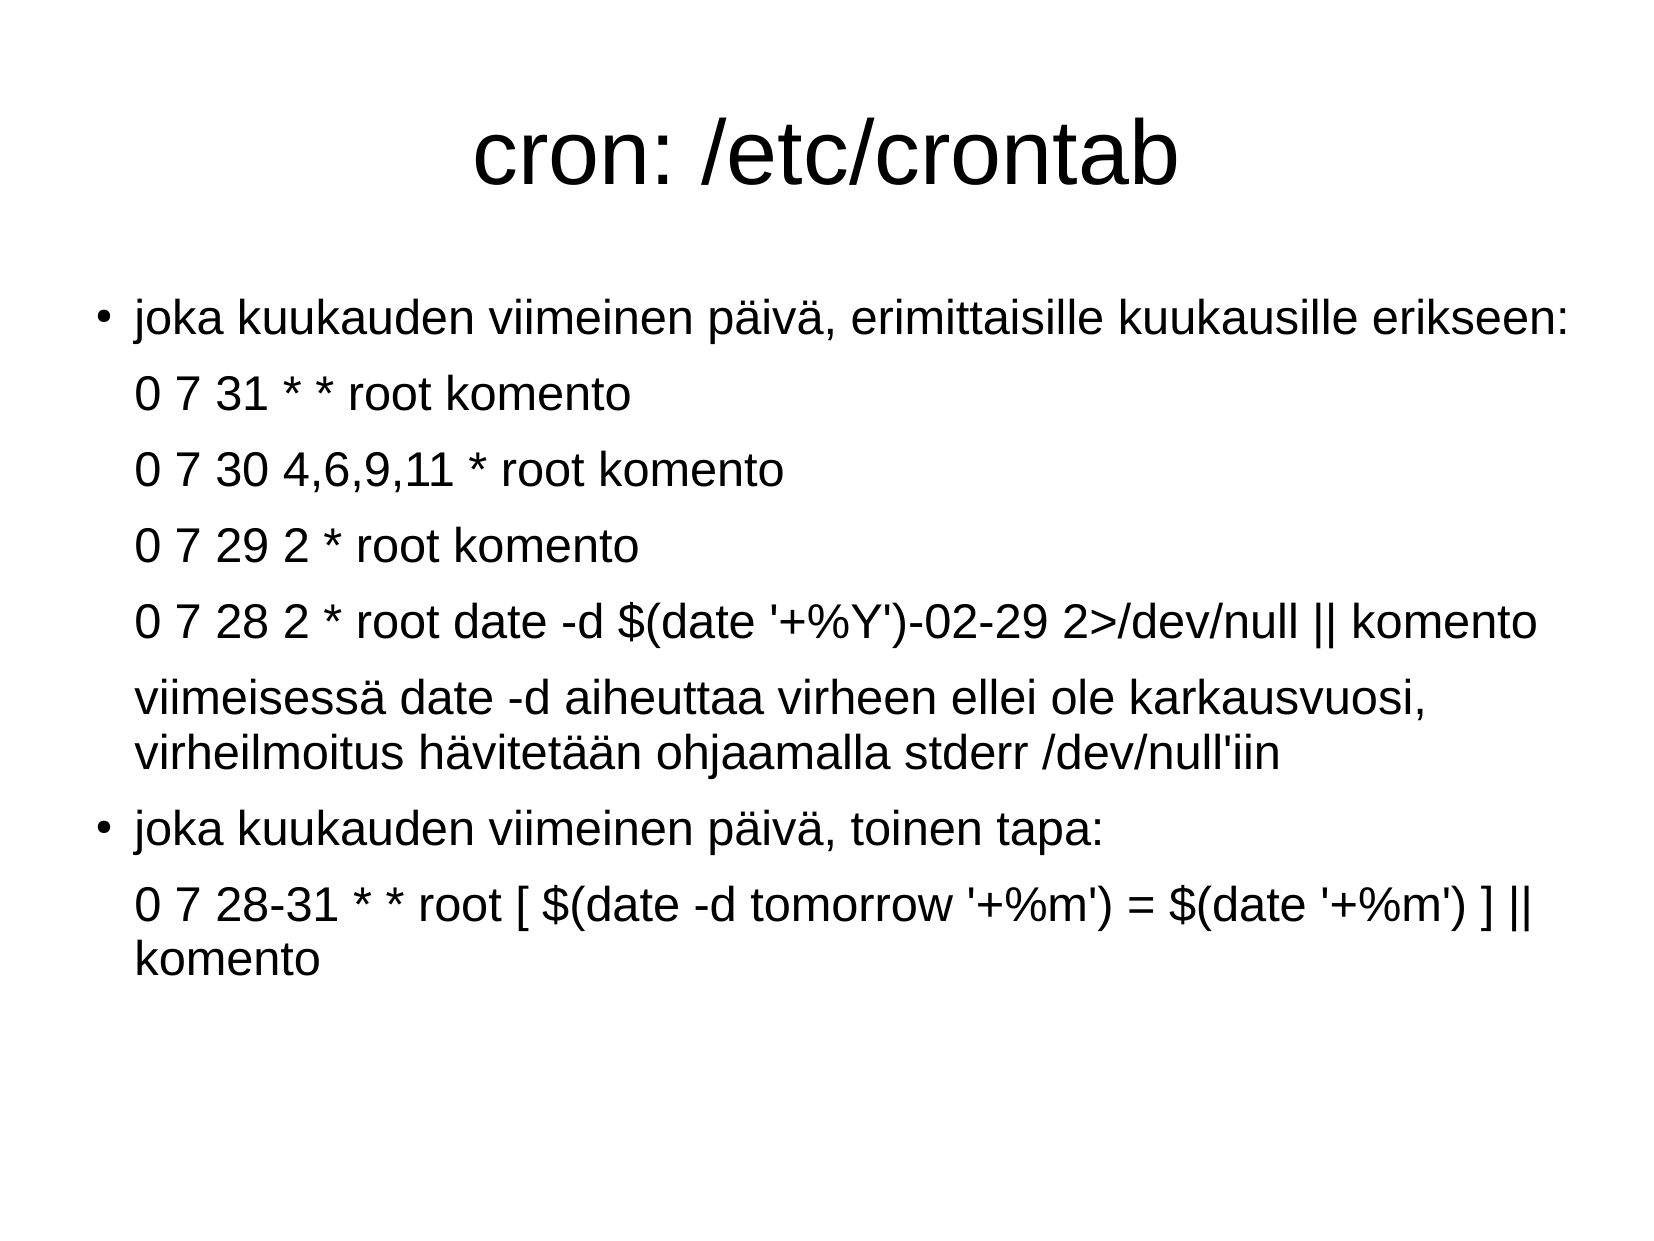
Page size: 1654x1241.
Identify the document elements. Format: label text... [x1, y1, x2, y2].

list joka kuukauden viimeinen päivä, erimittaisille kuukausille erikseen: 0 7 31 * * root komento 0 7 30 4,6,9,11 * root komento 0 7 29 2 * root komento 0 7 28 2 * root date -d $(date '+%Y')-02-29 2>/dev/null || komento viimeisessä date -d aiheuttaa virheen ellei ole karkausvuosi, virheilmoitus hävitetään ohjaamalla stderr /dev/null'iin joka kuukauden viimeinen päivä, toinen tapa: 0 7 28-31 * * root [ $(date -d tomorrow '+%m') = $(date '+%m') ] || komento [82, 290, 1571, 1010]
title cron: /etc/crontab [82, 49, 1571, 257]
